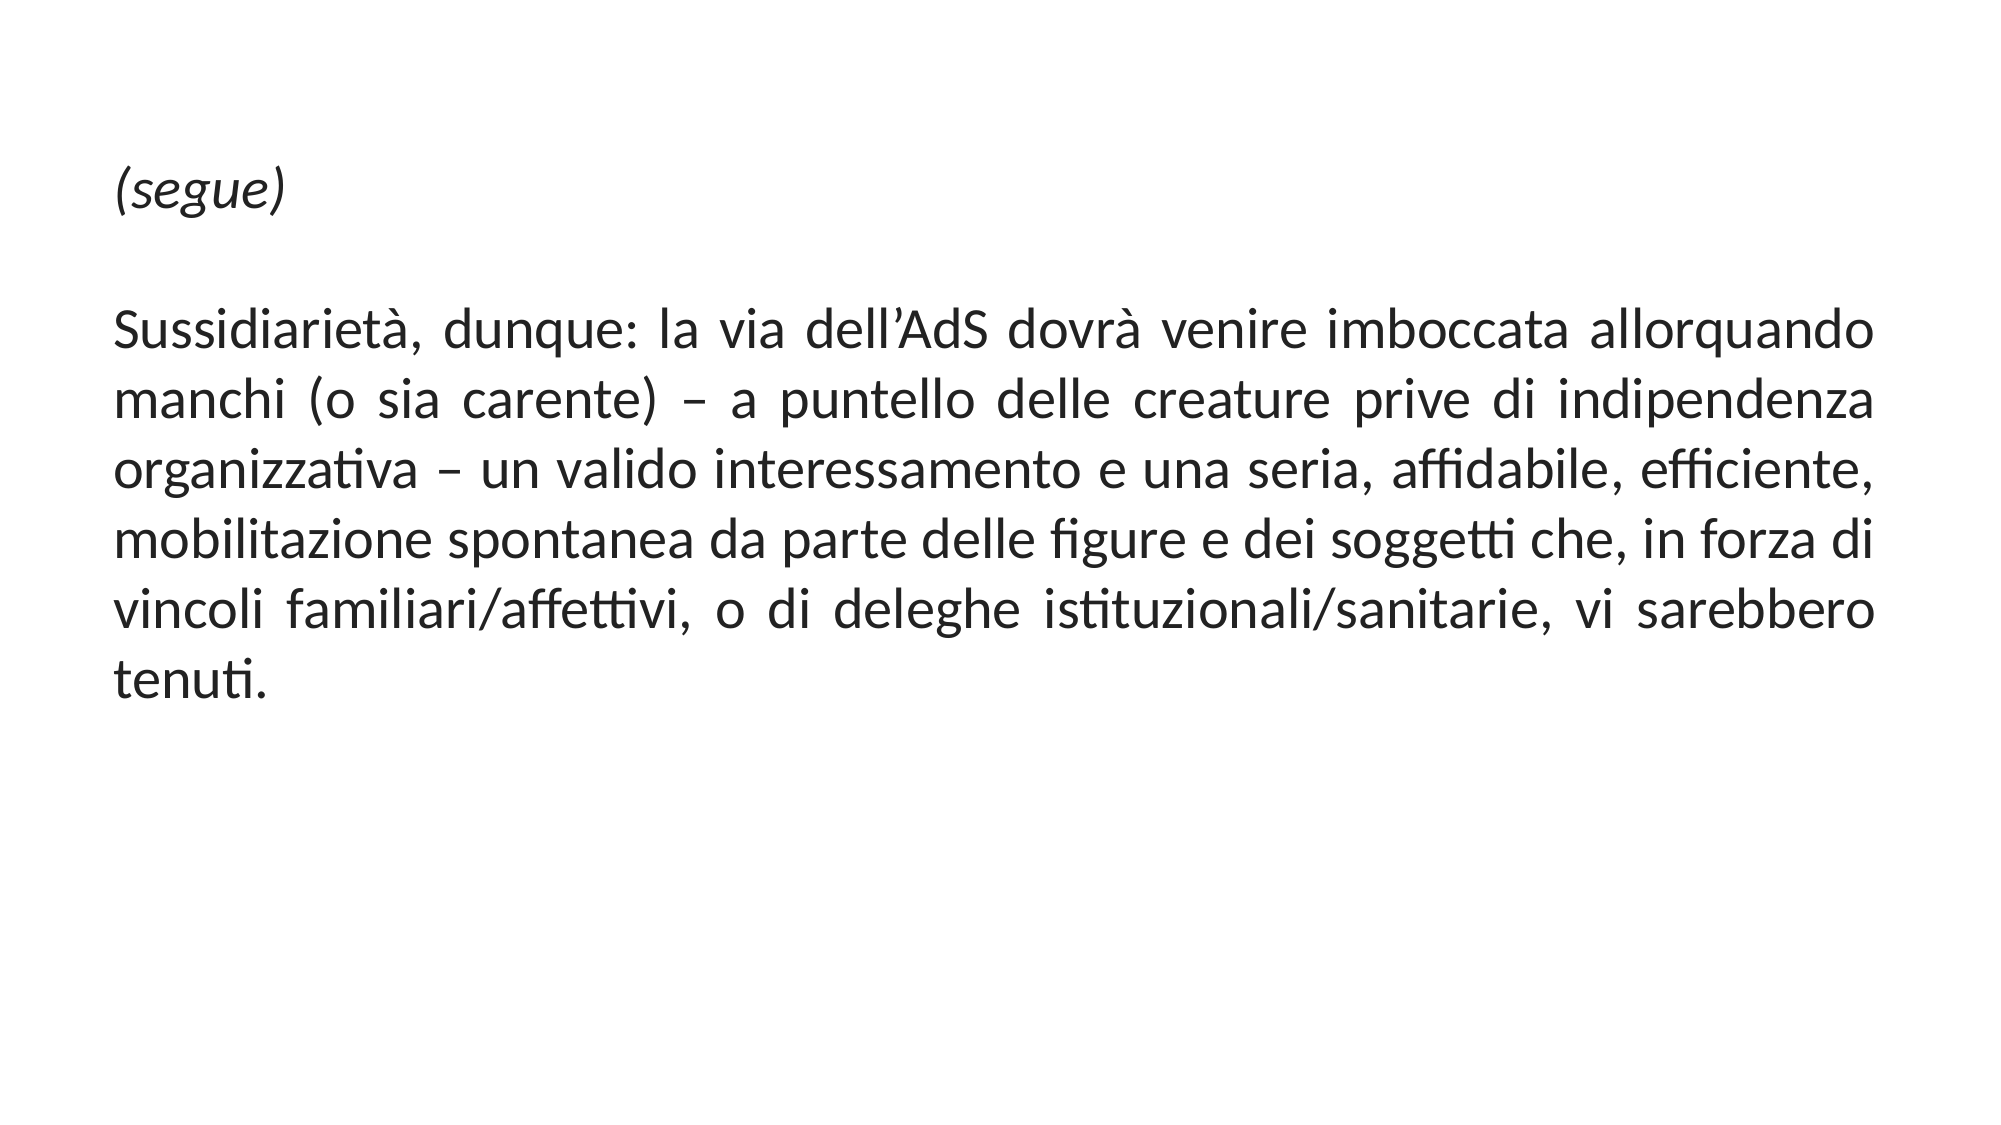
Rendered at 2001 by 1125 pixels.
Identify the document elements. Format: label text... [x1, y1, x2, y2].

text_box (segue) Sussidiarietà, dunque: la via dell’AdS dovrà venire imboccata allorquando manchi (o sia carente) – a puntello delle creature prive di indipendenza organizzativa – un valido interessamento e una seria, affidabile, efficiente, mobilitazione spontanea da parte delle figure e dei soggetti che, in forza di vincoli familiari/affettivi, o di deleghe istituzionali/sanitarie, vi sarebbero tenuti. [98, 143, 1891, 718]
